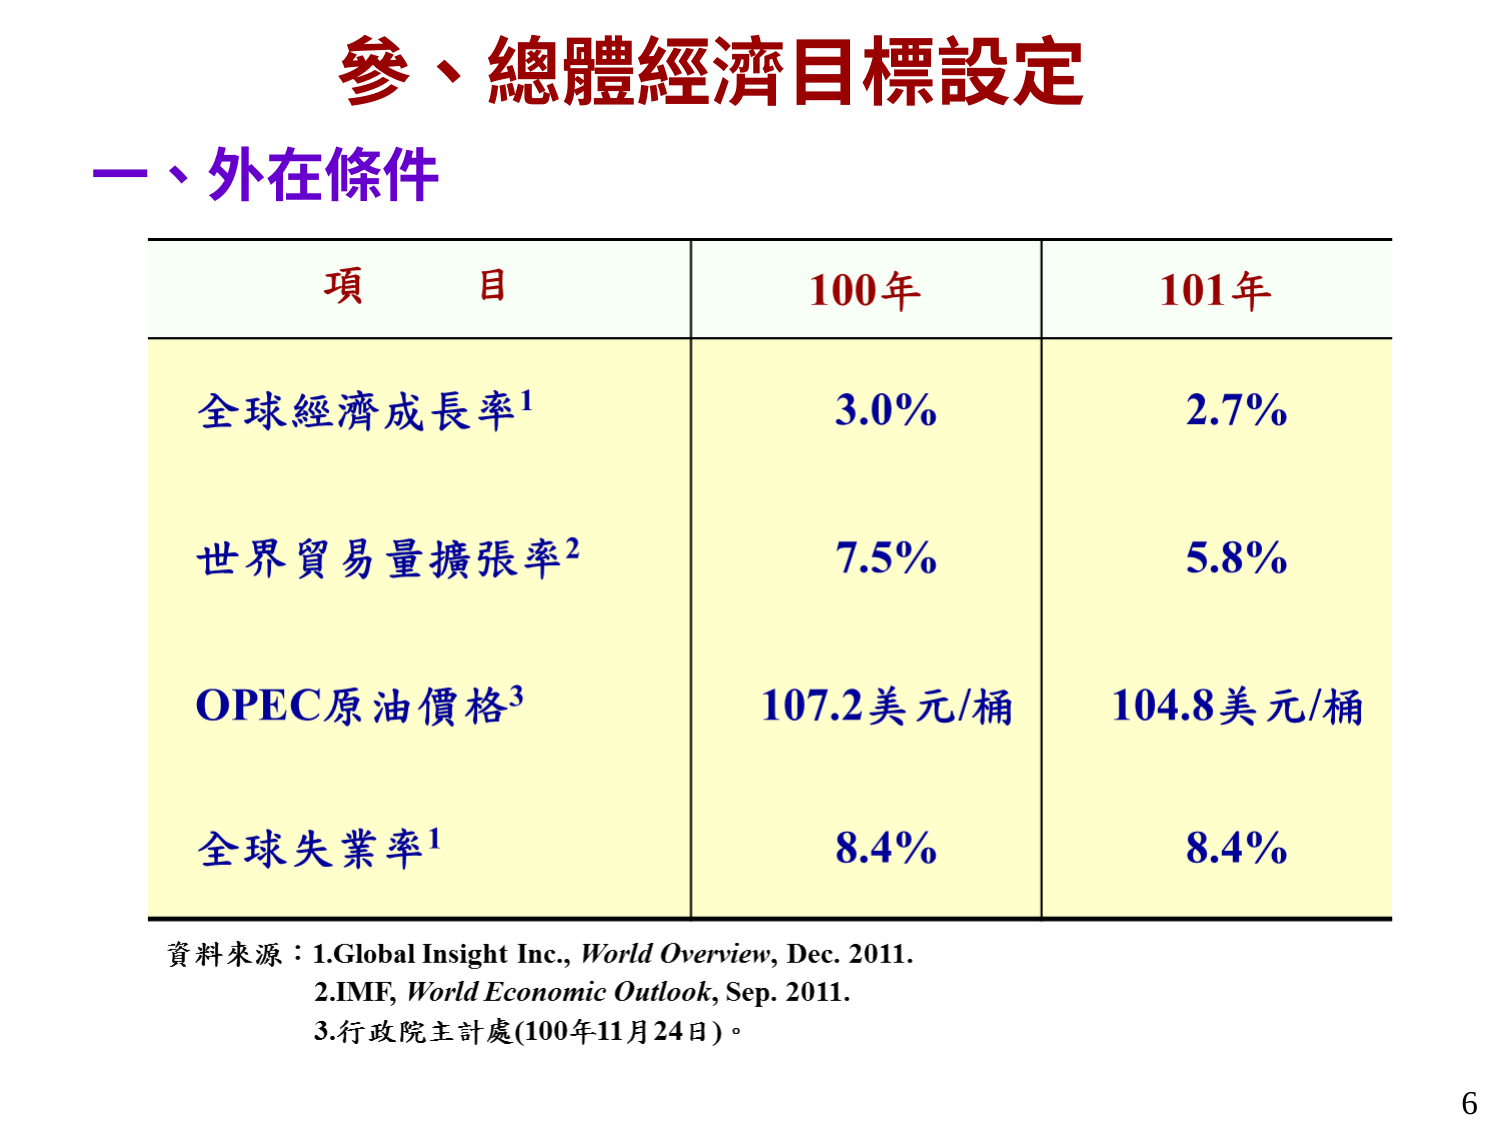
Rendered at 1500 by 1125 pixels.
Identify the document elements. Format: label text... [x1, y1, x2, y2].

text_box 一、外在條件 [76, 138, 538, 216]
picture [145, 238, 1395, 1065]
text_box <編號> [1446, 1062, 1489, 1125]
text_box 參、總體經濟目標設定 [53, 8, 1370, 122]
